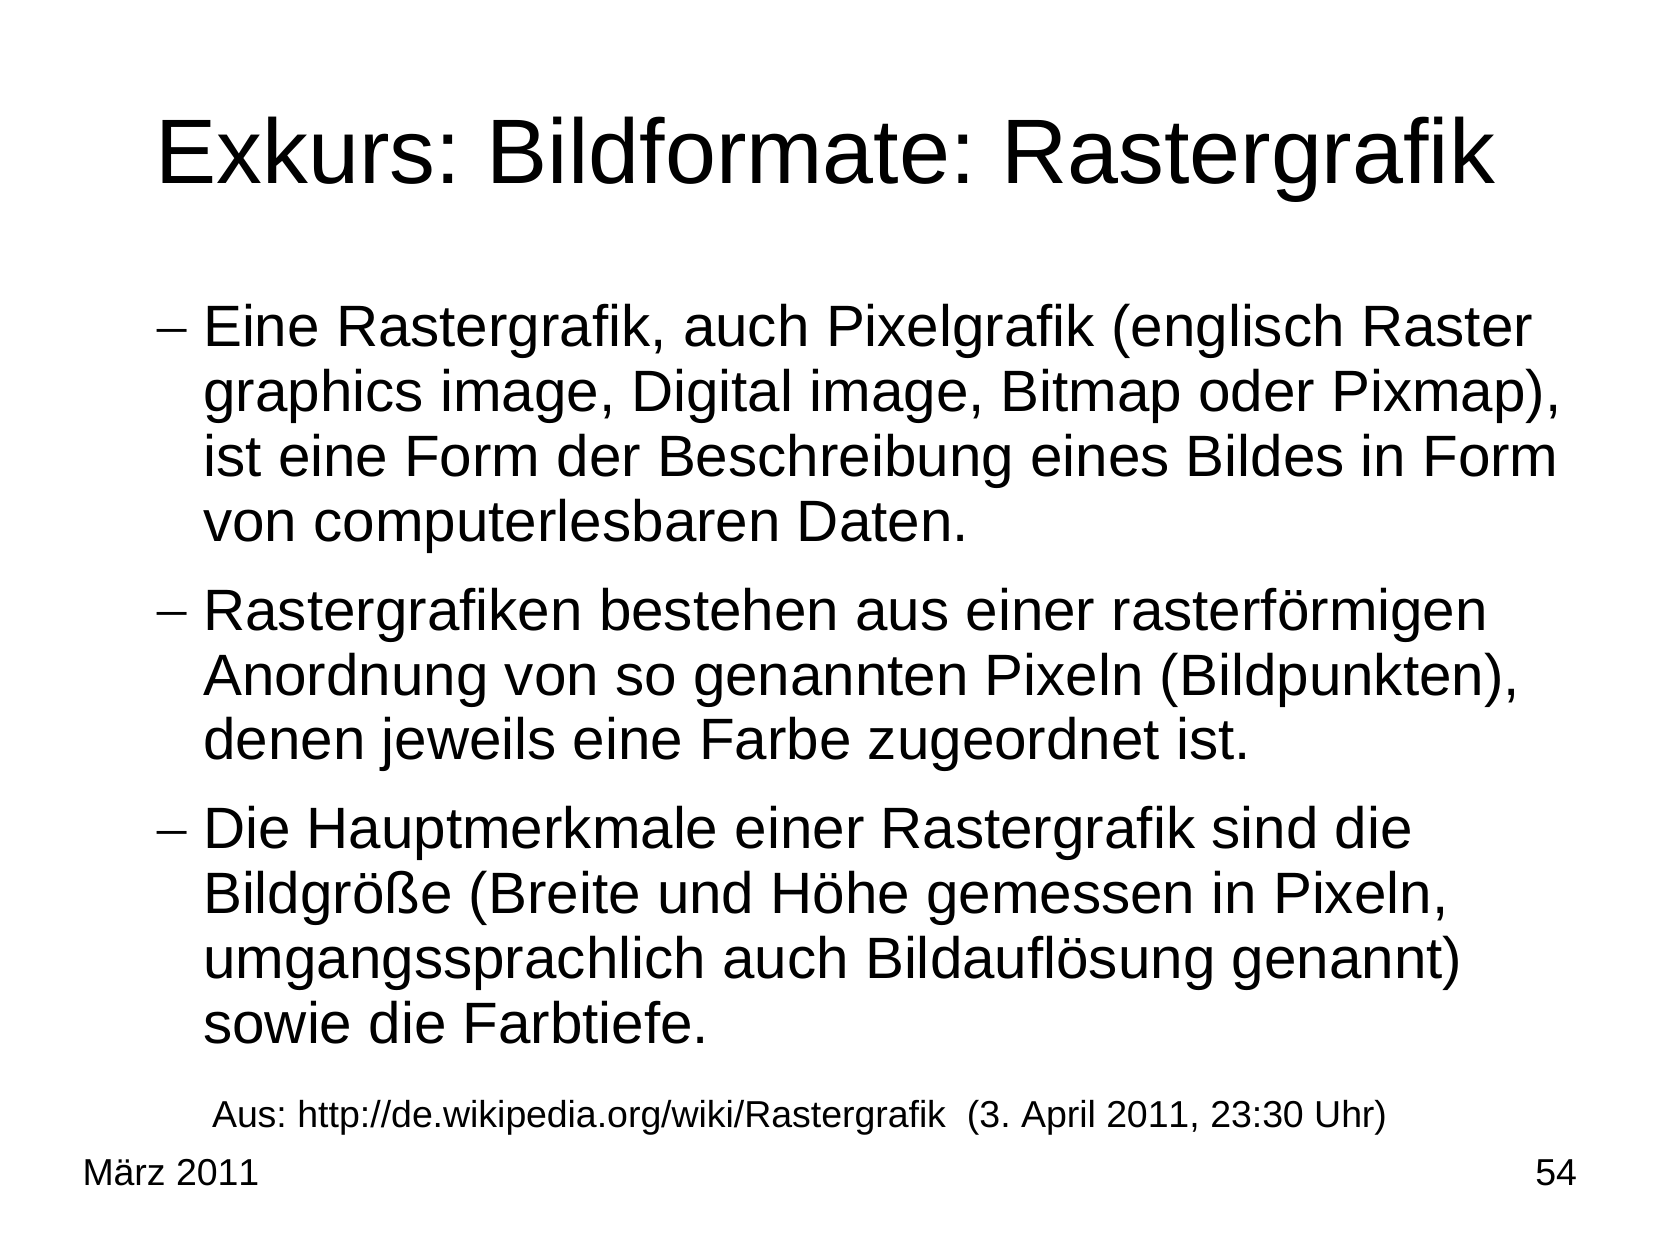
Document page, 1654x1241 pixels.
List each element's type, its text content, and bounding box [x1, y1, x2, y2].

list Eine Rastergrafik, auch Pixelgrafik (englisch Raster graphics image, Digital image, Bitmap oder Pixmap), ist eine Form der Beschreibung eines Bildes in Form von computerlesbaren Daten. Rastergrafiken bestehen aus einer rasterförmigen Anordnung von so genannten Pixeln (Bildpunkten), denen jeweils eine Farbe zugeordnet ist. Die Hauptmerkmale einer Rastergrafik sind die Bildgröße (Breite und Höhe gemessen in Pixeln, umgangssprachlich auch Bildauflösung genannt) sowie die Farbtiefe. [82, 290, 1571, 1109]
title Exkurs: Bildformate: Rastergrafik [82, 49, 1571, 257]
text_box Aus: http://de.wikipedia.org/wiki/Rastergrafik (3. April 2011, 23:30 Uhr) [197, 1086, 1442, 1186]
